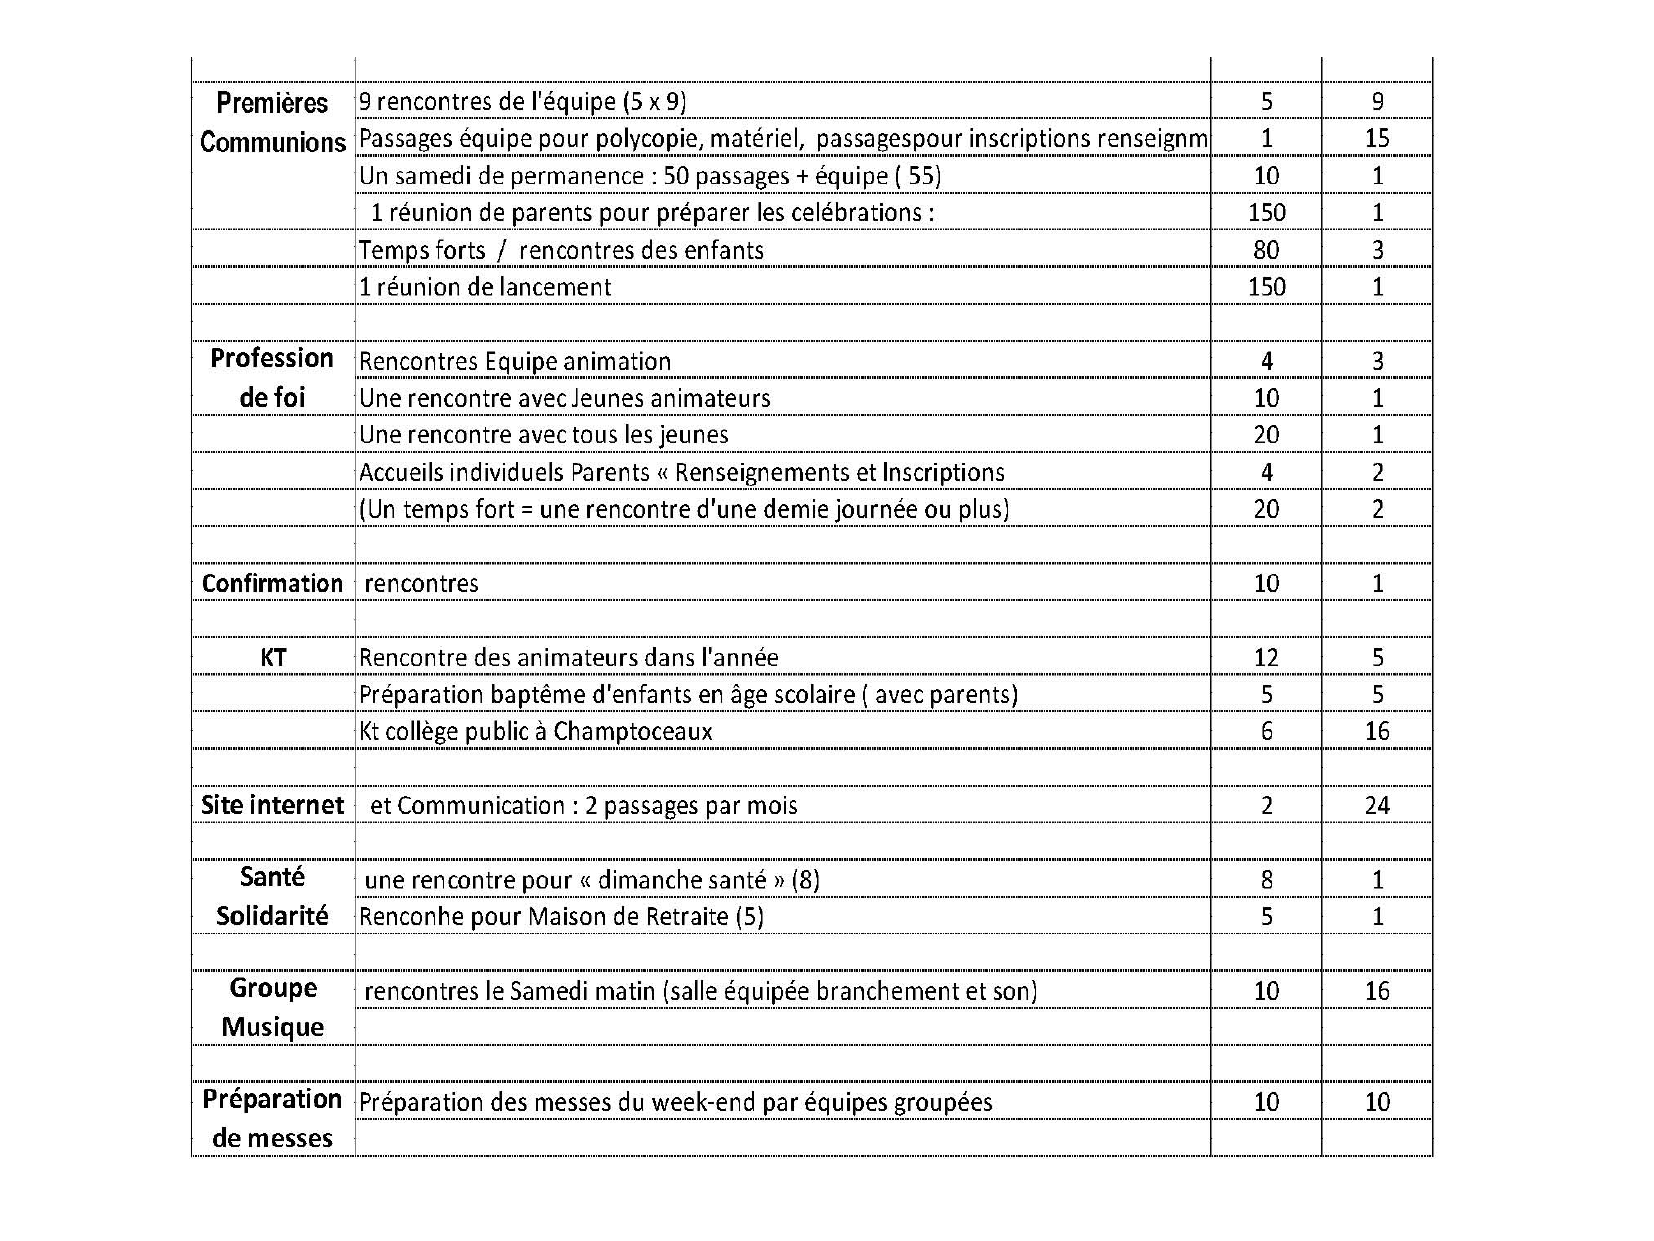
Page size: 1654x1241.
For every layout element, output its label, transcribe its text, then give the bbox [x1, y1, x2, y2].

picture [129, 57, 1489, 1235]
title Réunion n°3 [82, 49, 1571, 257]
